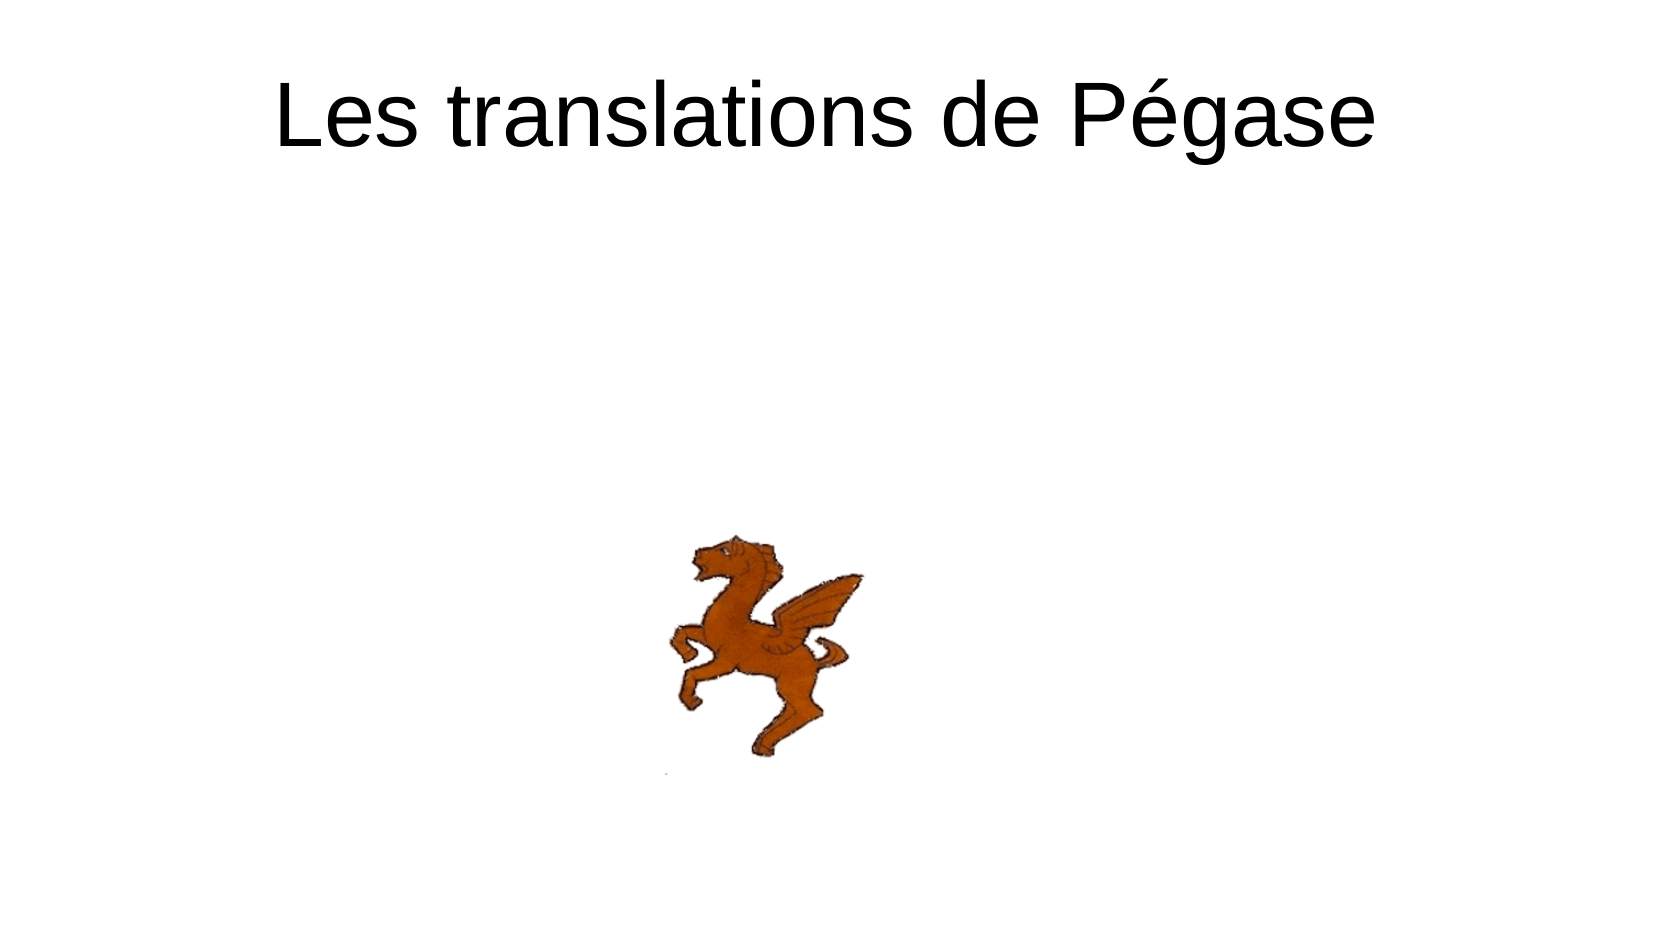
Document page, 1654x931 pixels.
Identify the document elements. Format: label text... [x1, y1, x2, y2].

title Les translations de Pégase [82, 37, 1571, 193]
picture [259, 193, 1431, 931]
